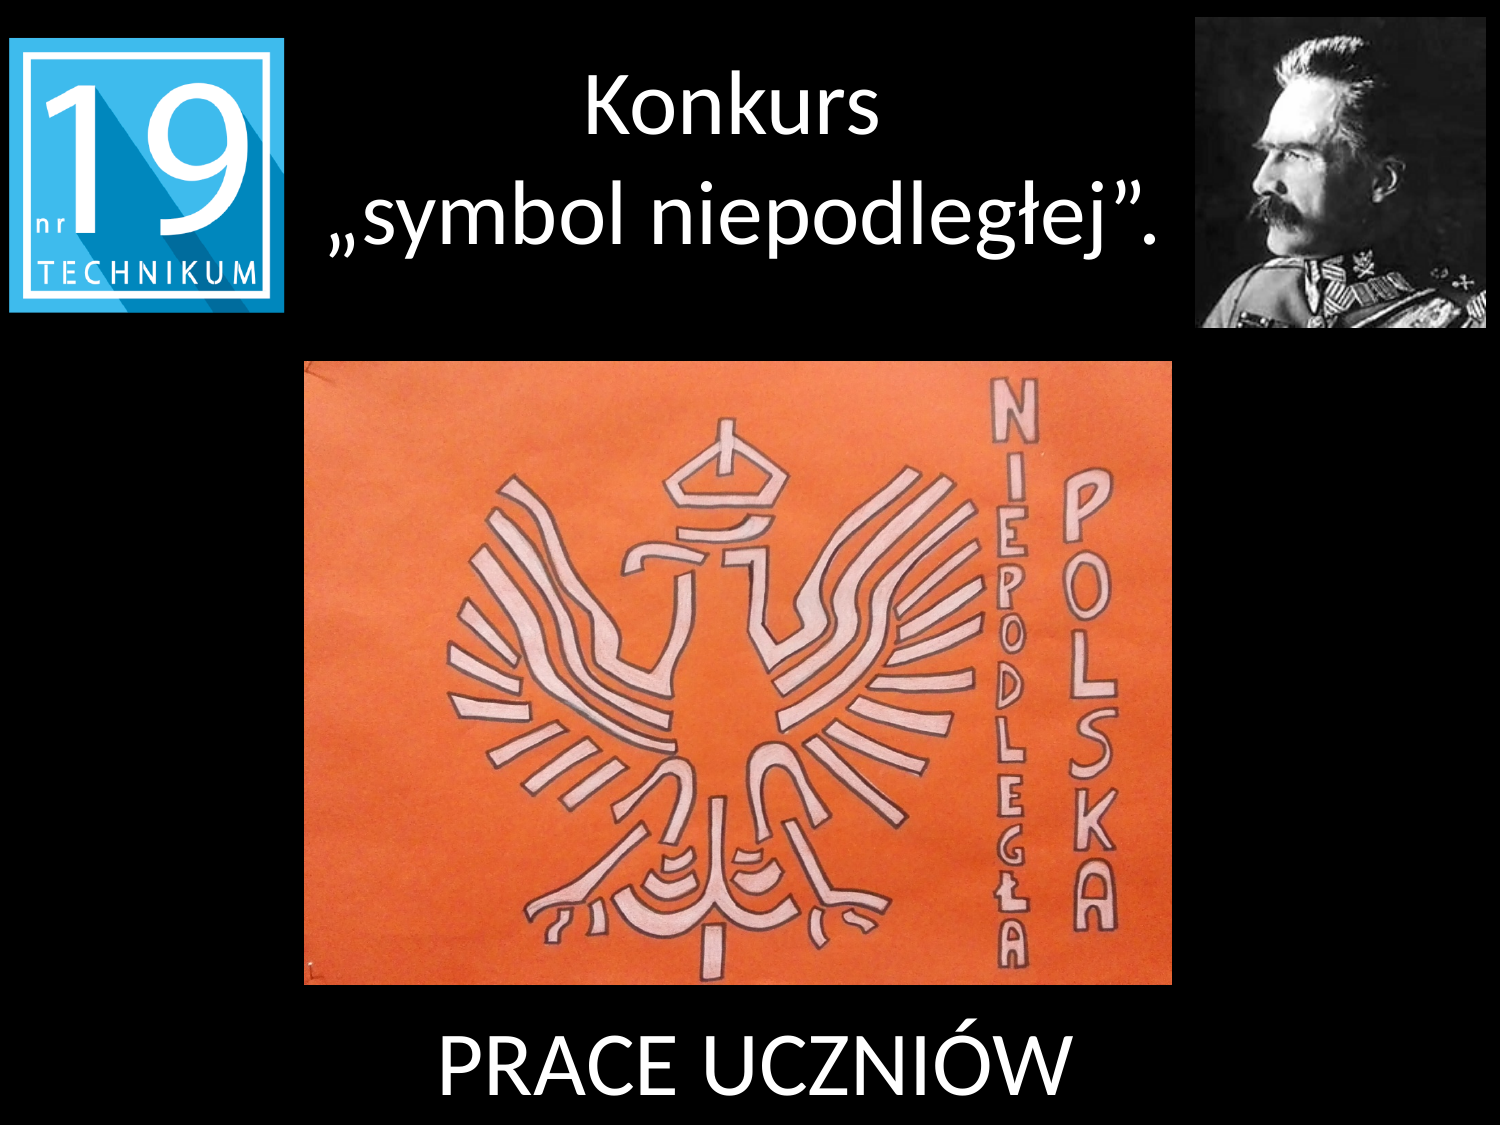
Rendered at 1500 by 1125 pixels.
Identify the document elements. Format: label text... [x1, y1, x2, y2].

picture [0, 18, 323, 340]
title Konkurs „symbol niepodległej”. [323, 35, 1195, 277]
subtitle PRACE UCZNIÓW [304, 996, 1207, 1090]
picture [304, 361, 1172, 985]
picture [1195, 17, 1486, 329]
